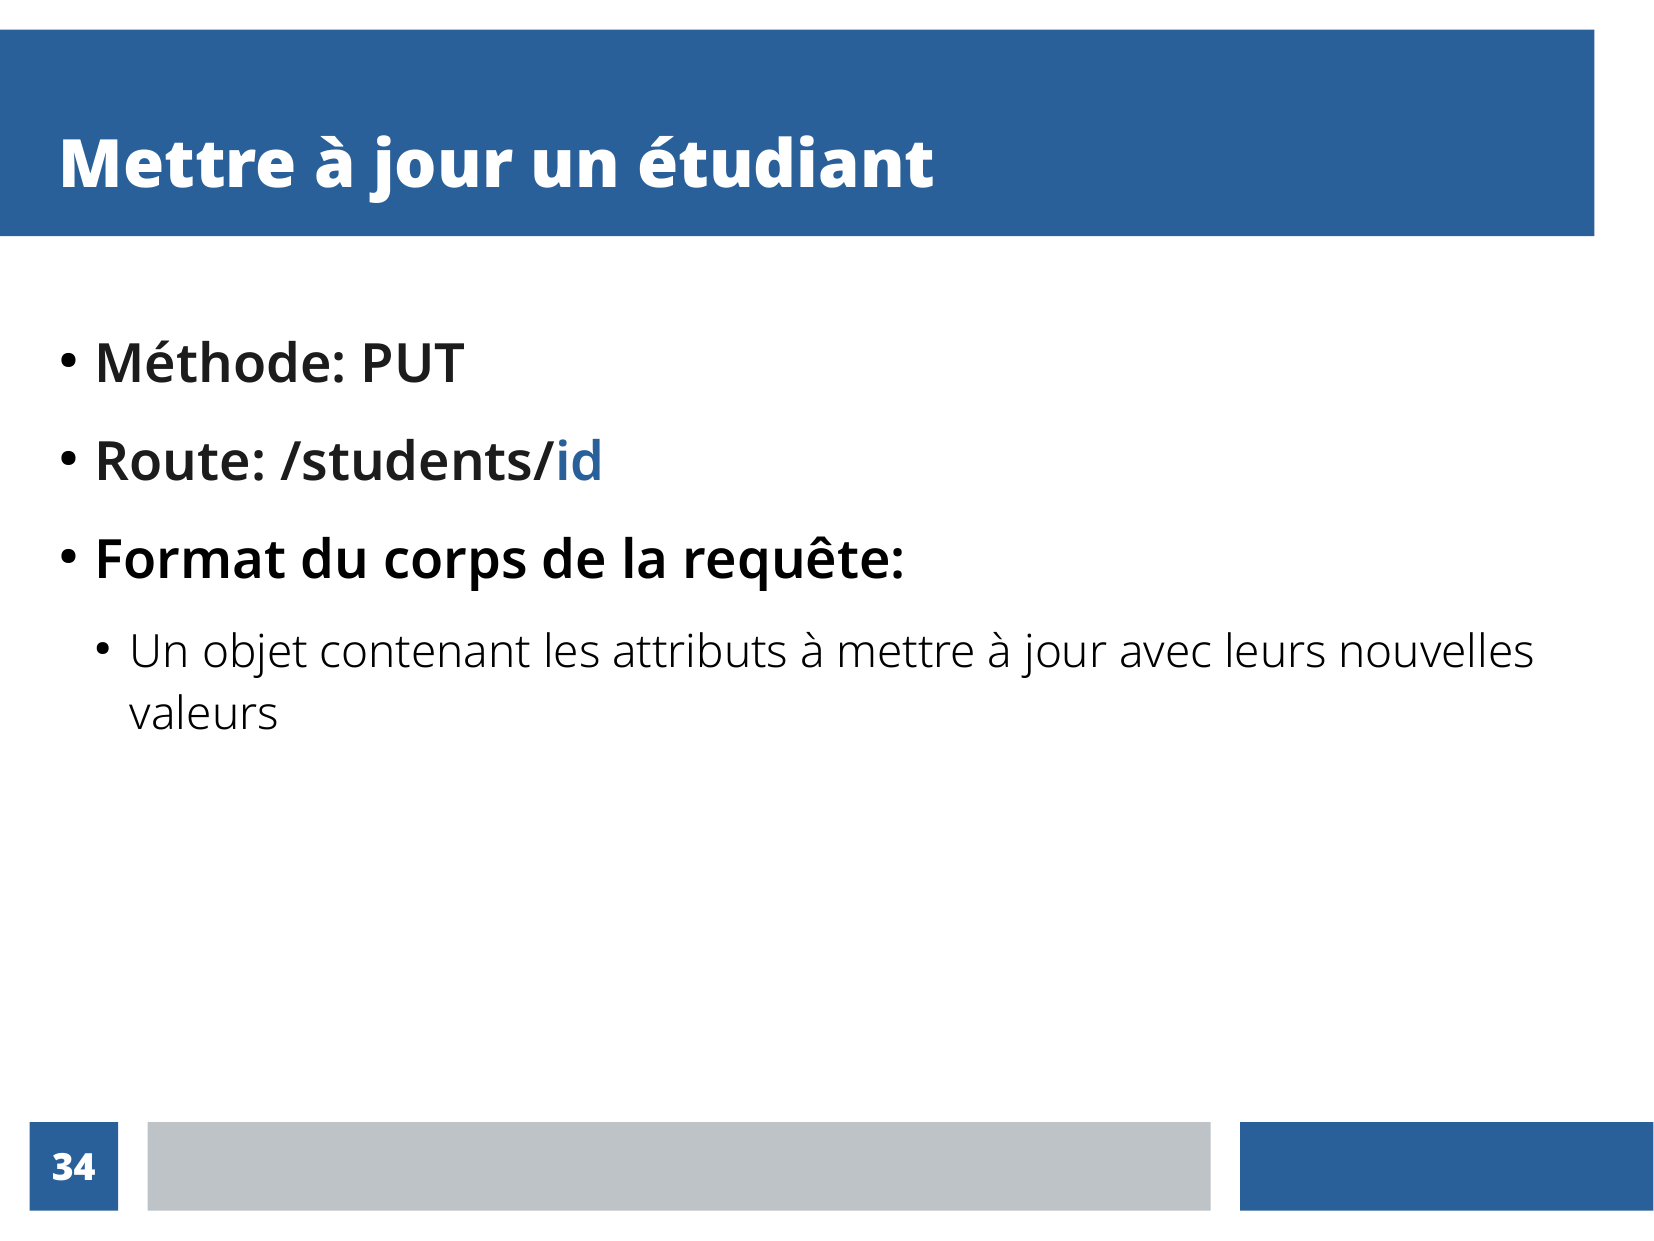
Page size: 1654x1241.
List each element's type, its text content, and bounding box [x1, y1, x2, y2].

list Méthode: PUT Route: /students/id Format du corps de la requête: Un objet contenant les attributs à mettre à jour avec leurs nouvelles valeurs [59, 324, 1565, 1093]
title Mettre à jour un étudiant [59, 59, 1595, 207]
